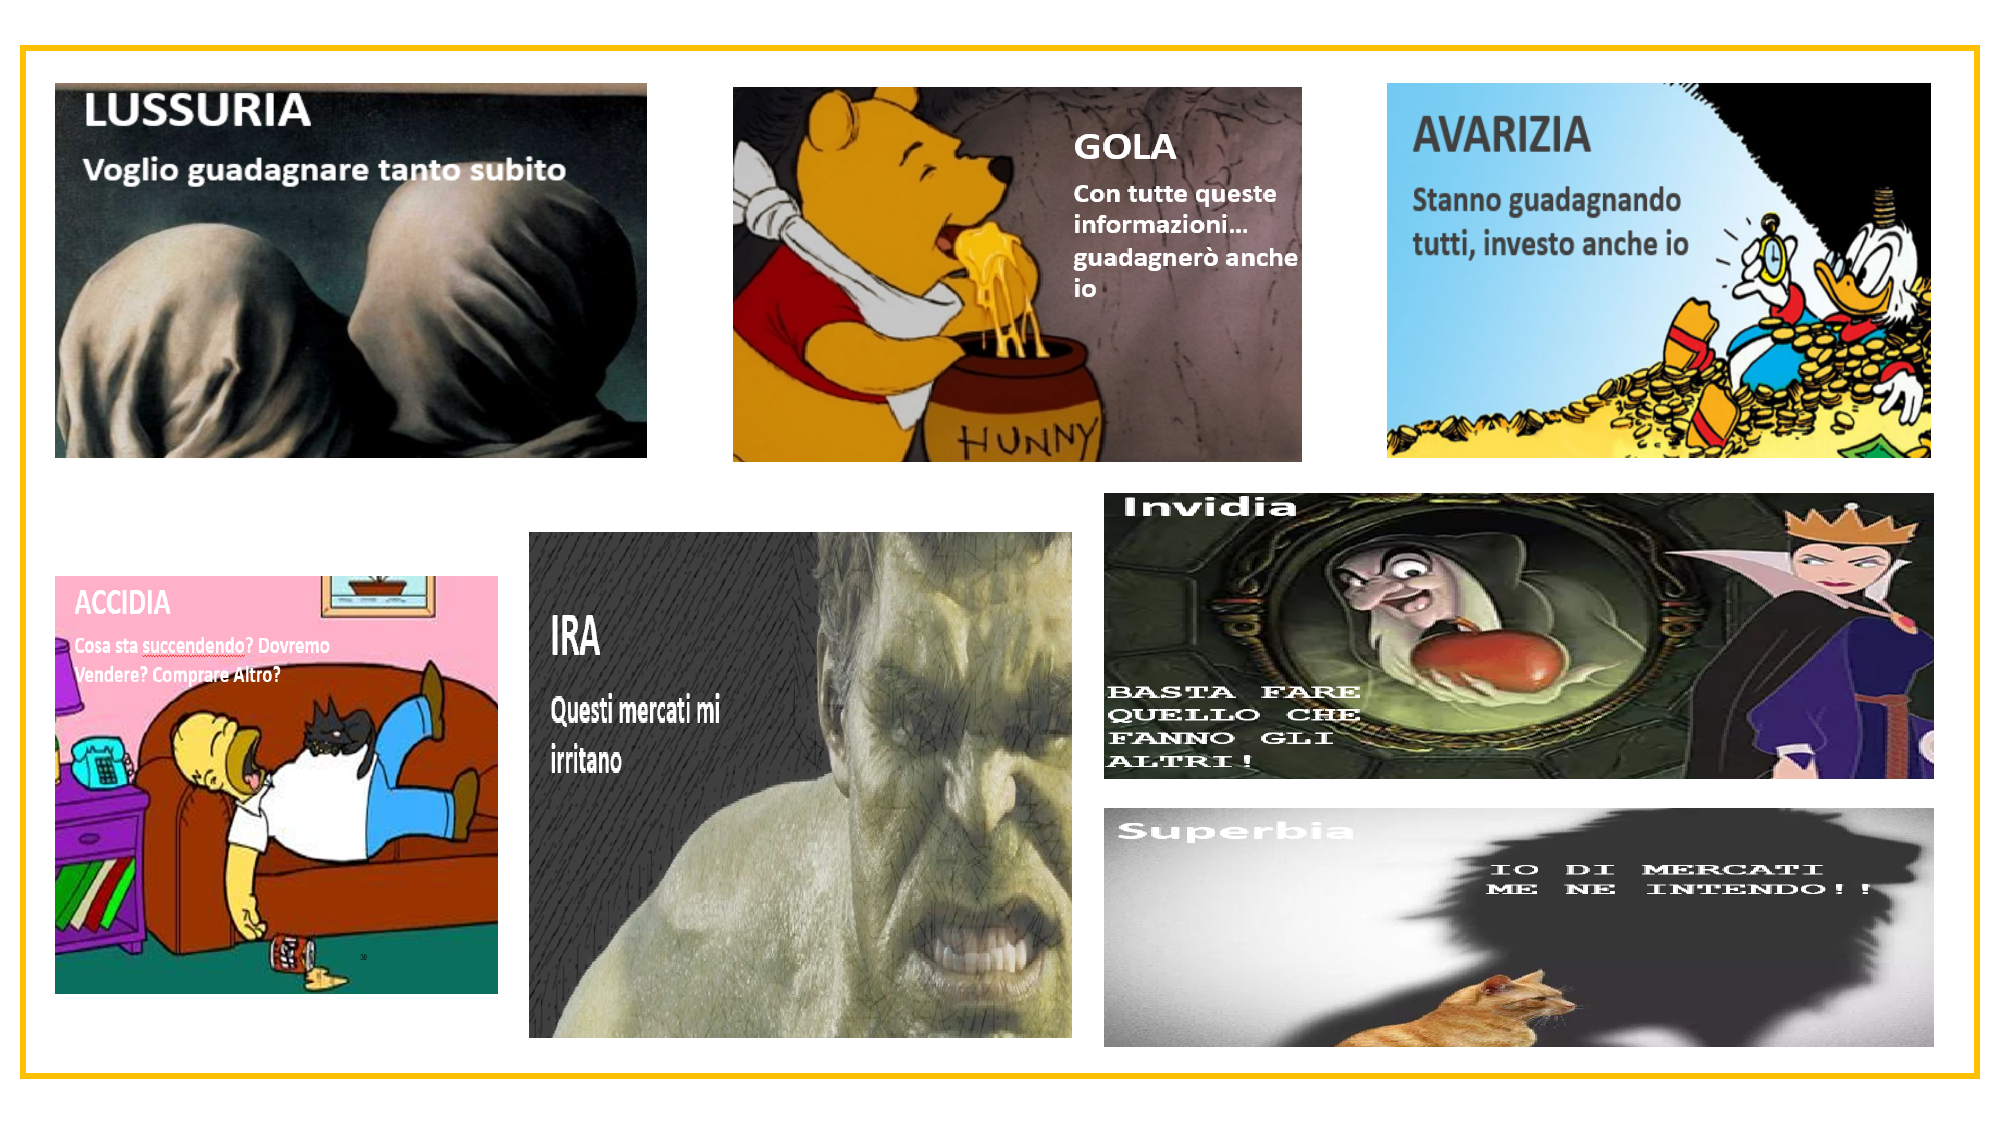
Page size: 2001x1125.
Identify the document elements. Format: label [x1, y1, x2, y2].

picture [1387, 83, 1931, 458]
picture [733, 87, 1302, 462]
picture [1104, 808, 1934, 1047]
picture [529, 532, 1072, 1038]
picture [55, 83, 647, 458]
picture [55, 576, 498, 994]
picture [1104, 493, 1934, 780]
text_box [22, 47, 1978, 1077]
